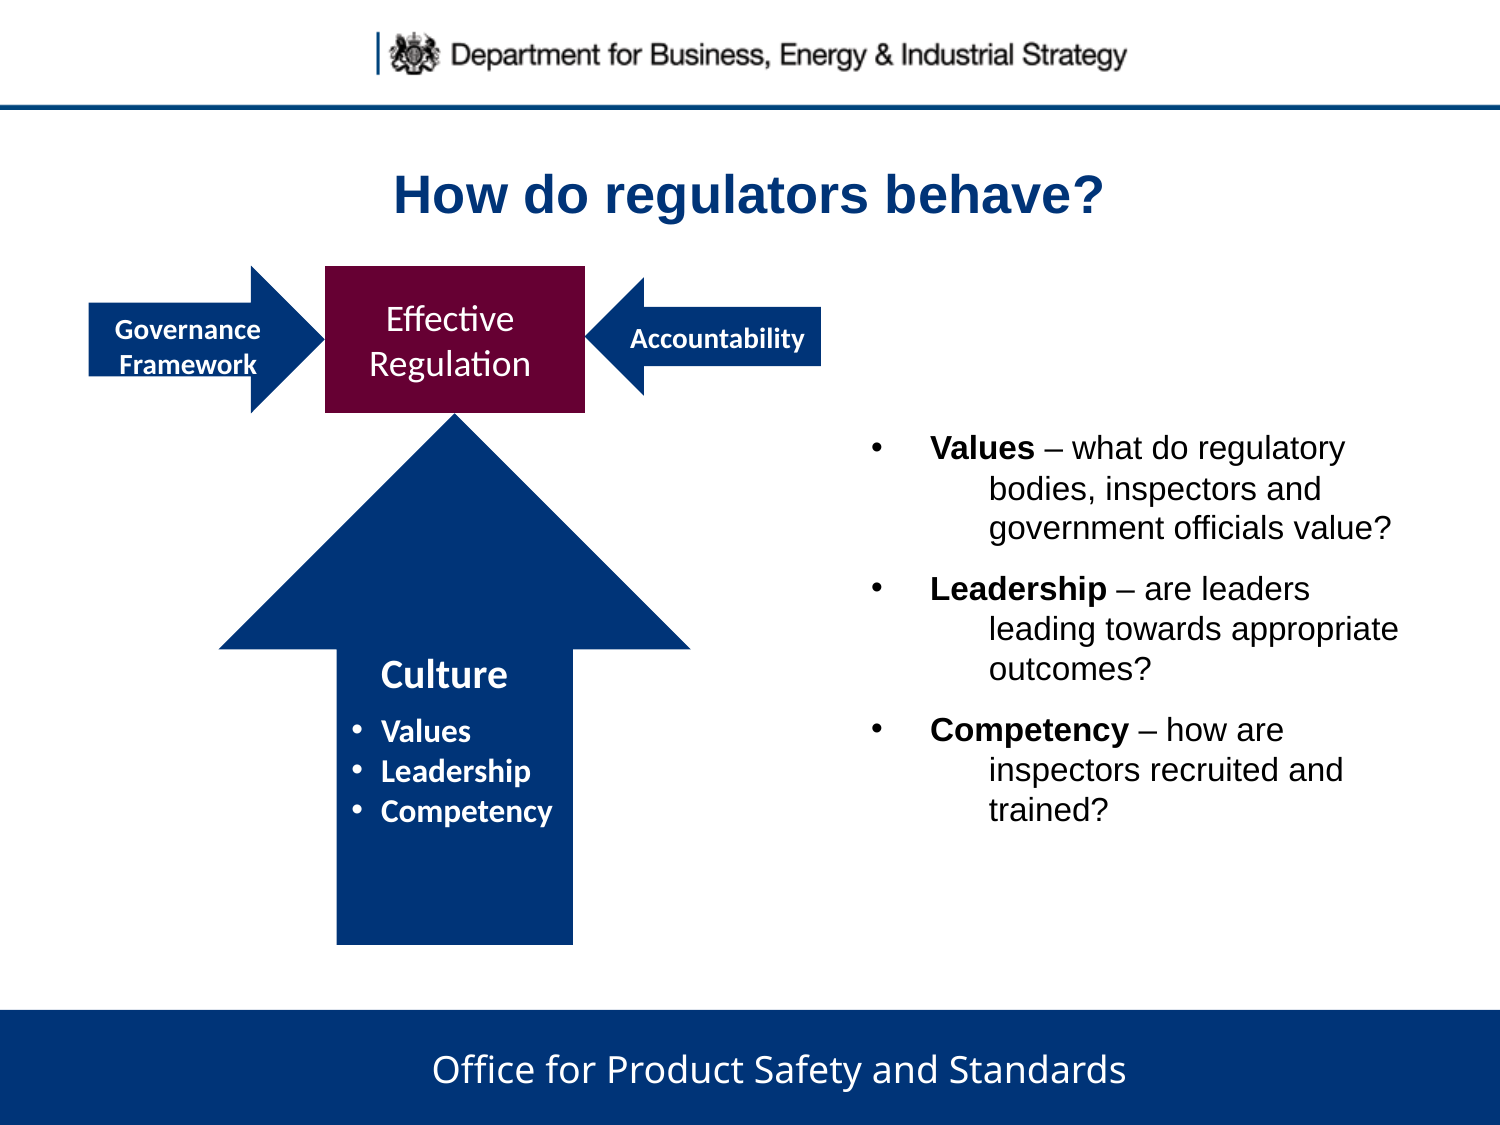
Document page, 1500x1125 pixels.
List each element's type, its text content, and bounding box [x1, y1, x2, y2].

text_box Culture Values Leadership Competency [218, 413, 691, 945]
text_box Accountability [584, 277, 821, 396]
picture [0, 0, 1500, 110]
text_box Effective Regulation [325, 266, 585, 413]
text_box How do regulators behave? [88, 147, 1412, 237]
text_box Office for Product Safety and Standards [0, 1009, 1500, 1125]
text_box Governance Framework [88, 265, 325, 414]
text_box Values – what do regulatory bodies, inspectors and government officials value? Leadership – are leaders leading towards appropriate outcomes? Competency – how are inspectors recruited and trained? [856, 419, 1418, 839]
